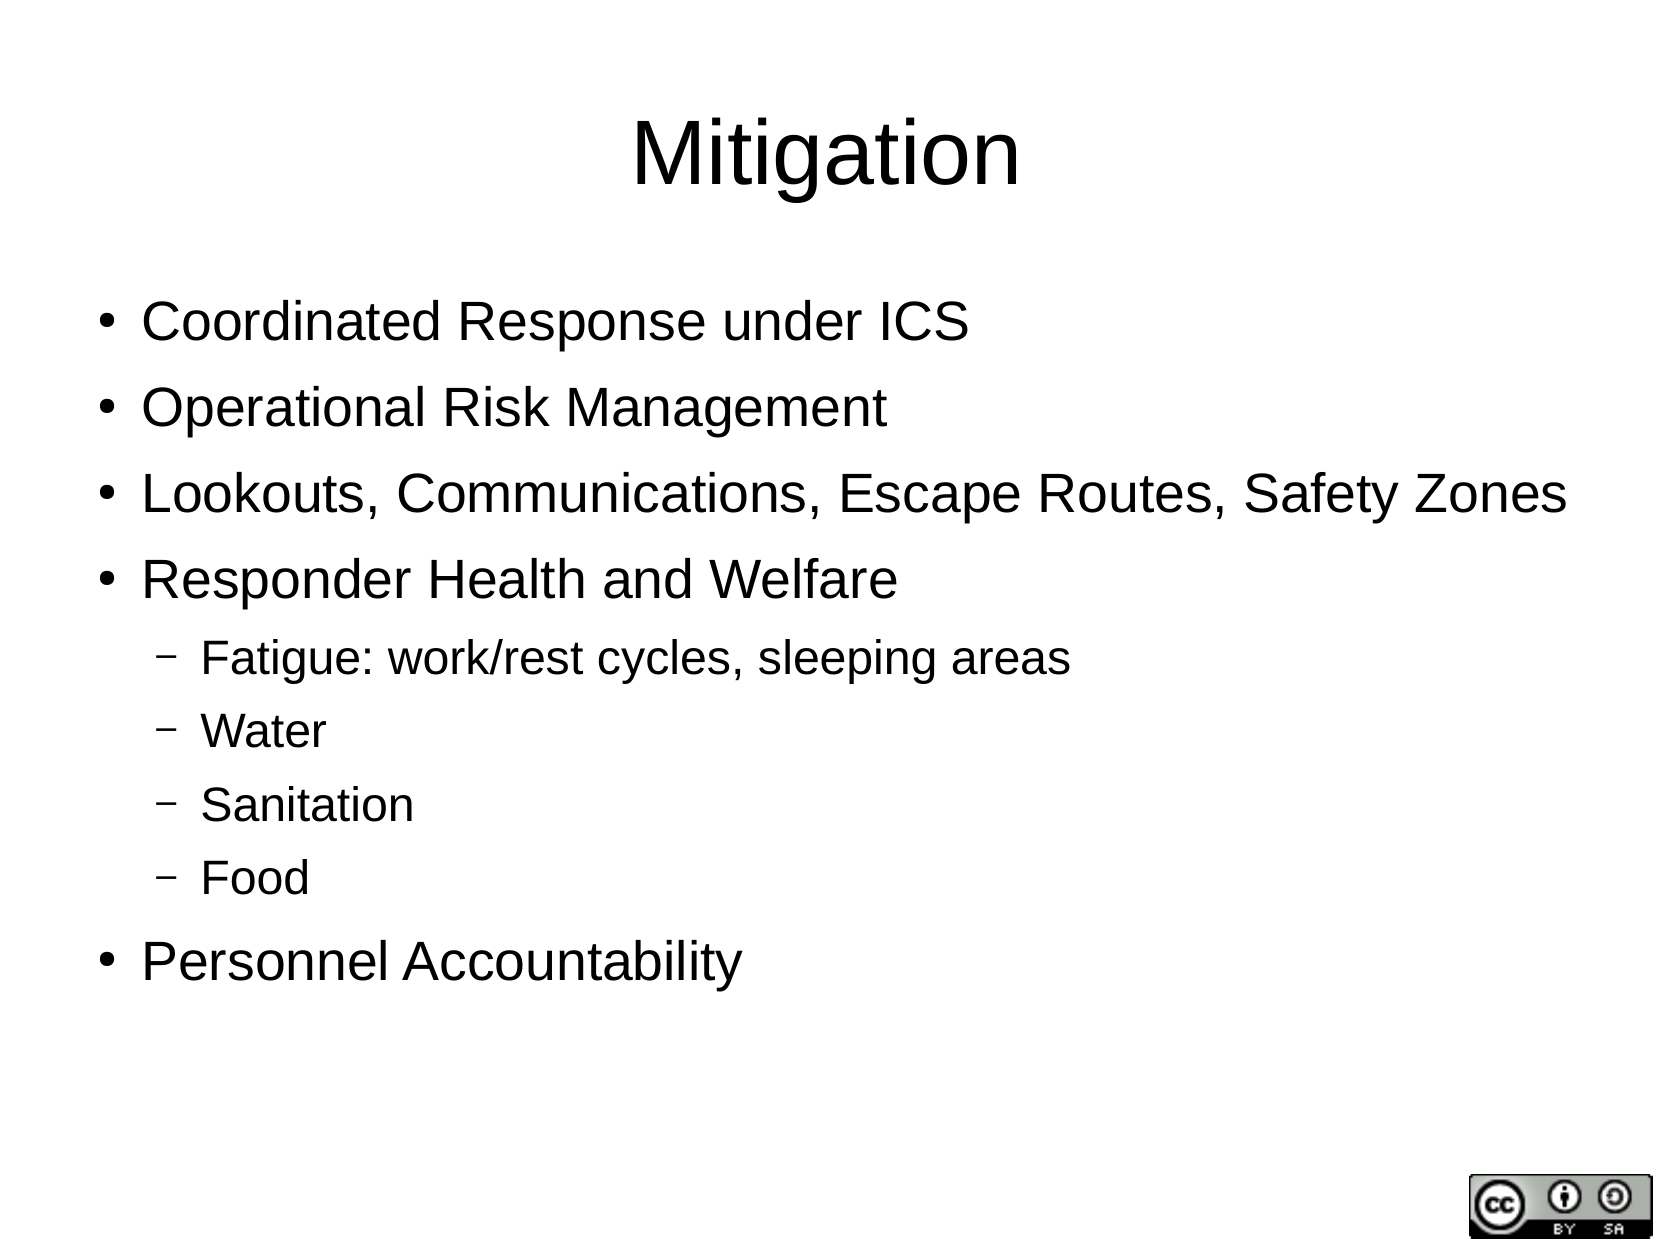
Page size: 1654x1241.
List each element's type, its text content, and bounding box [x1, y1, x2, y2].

title Mitigation [82, 49, 1571, 257]
picture [1469, 1174, 1653, 1239]
list Coordinated Response under ICS Operational Risk Management Lookouts, Communications, Escape Routes, Safety Zones Responder Health and Welfare Fatigue: work/rest cycles, sleeping areas Water Sanitation Food Personnel Accountability [82, 290, 1571, 1010]
